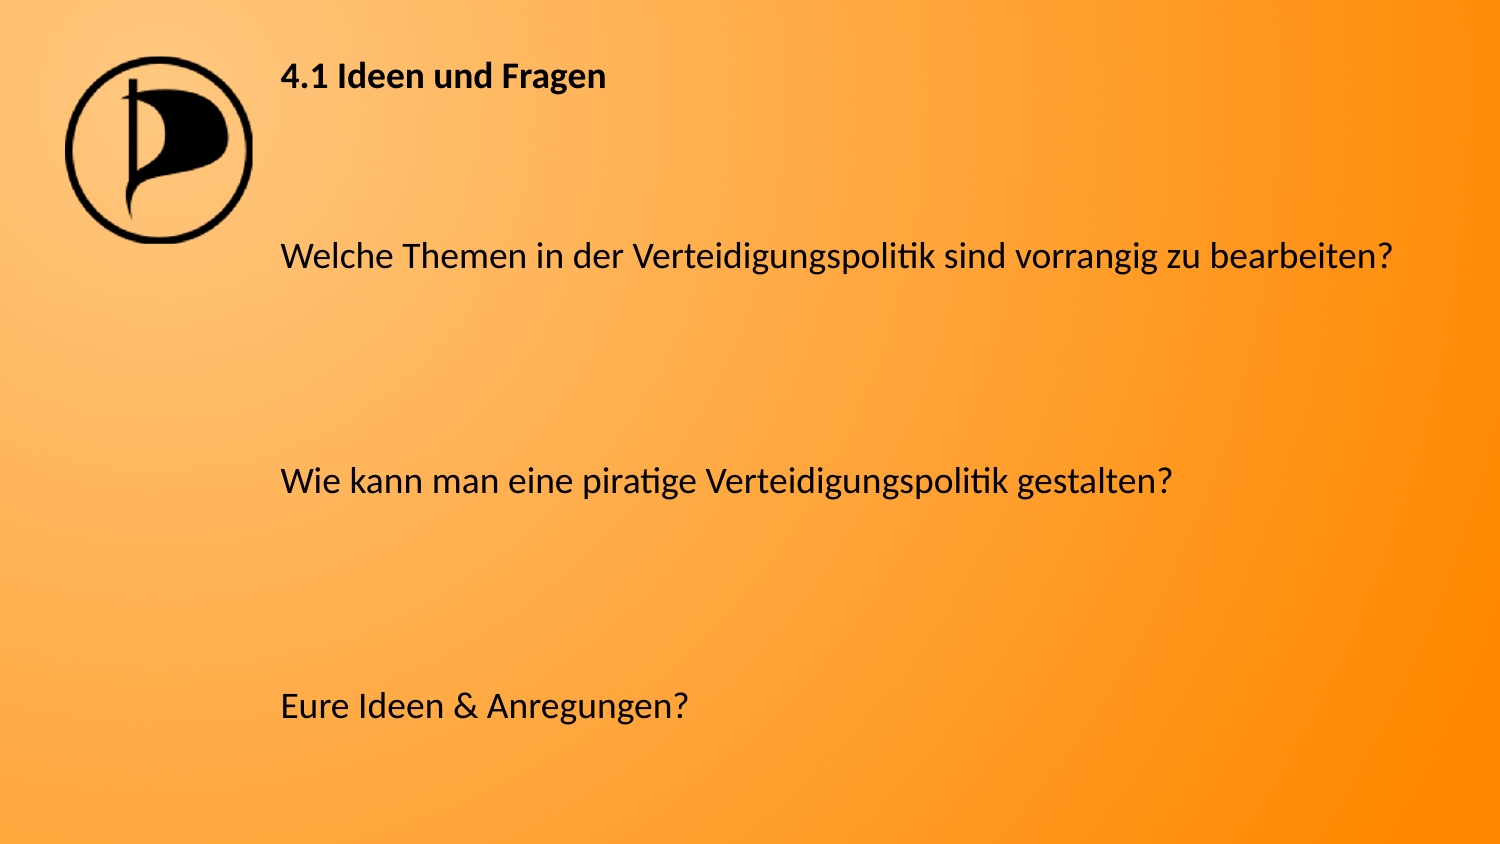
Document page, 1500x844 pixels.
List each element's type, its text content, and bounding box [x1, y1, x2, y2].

text_box 4.1 Ideen und Fragen Welche Themen in der Verteidigungspolitik sind vorrangig zu bearbeiten? Wie kann man eine piratige Verteidigungspolitik gestalten? Eure Ideen & Anregungen? [265, 43, 1500, 844]
picture [0, 0, 1500, 844]
